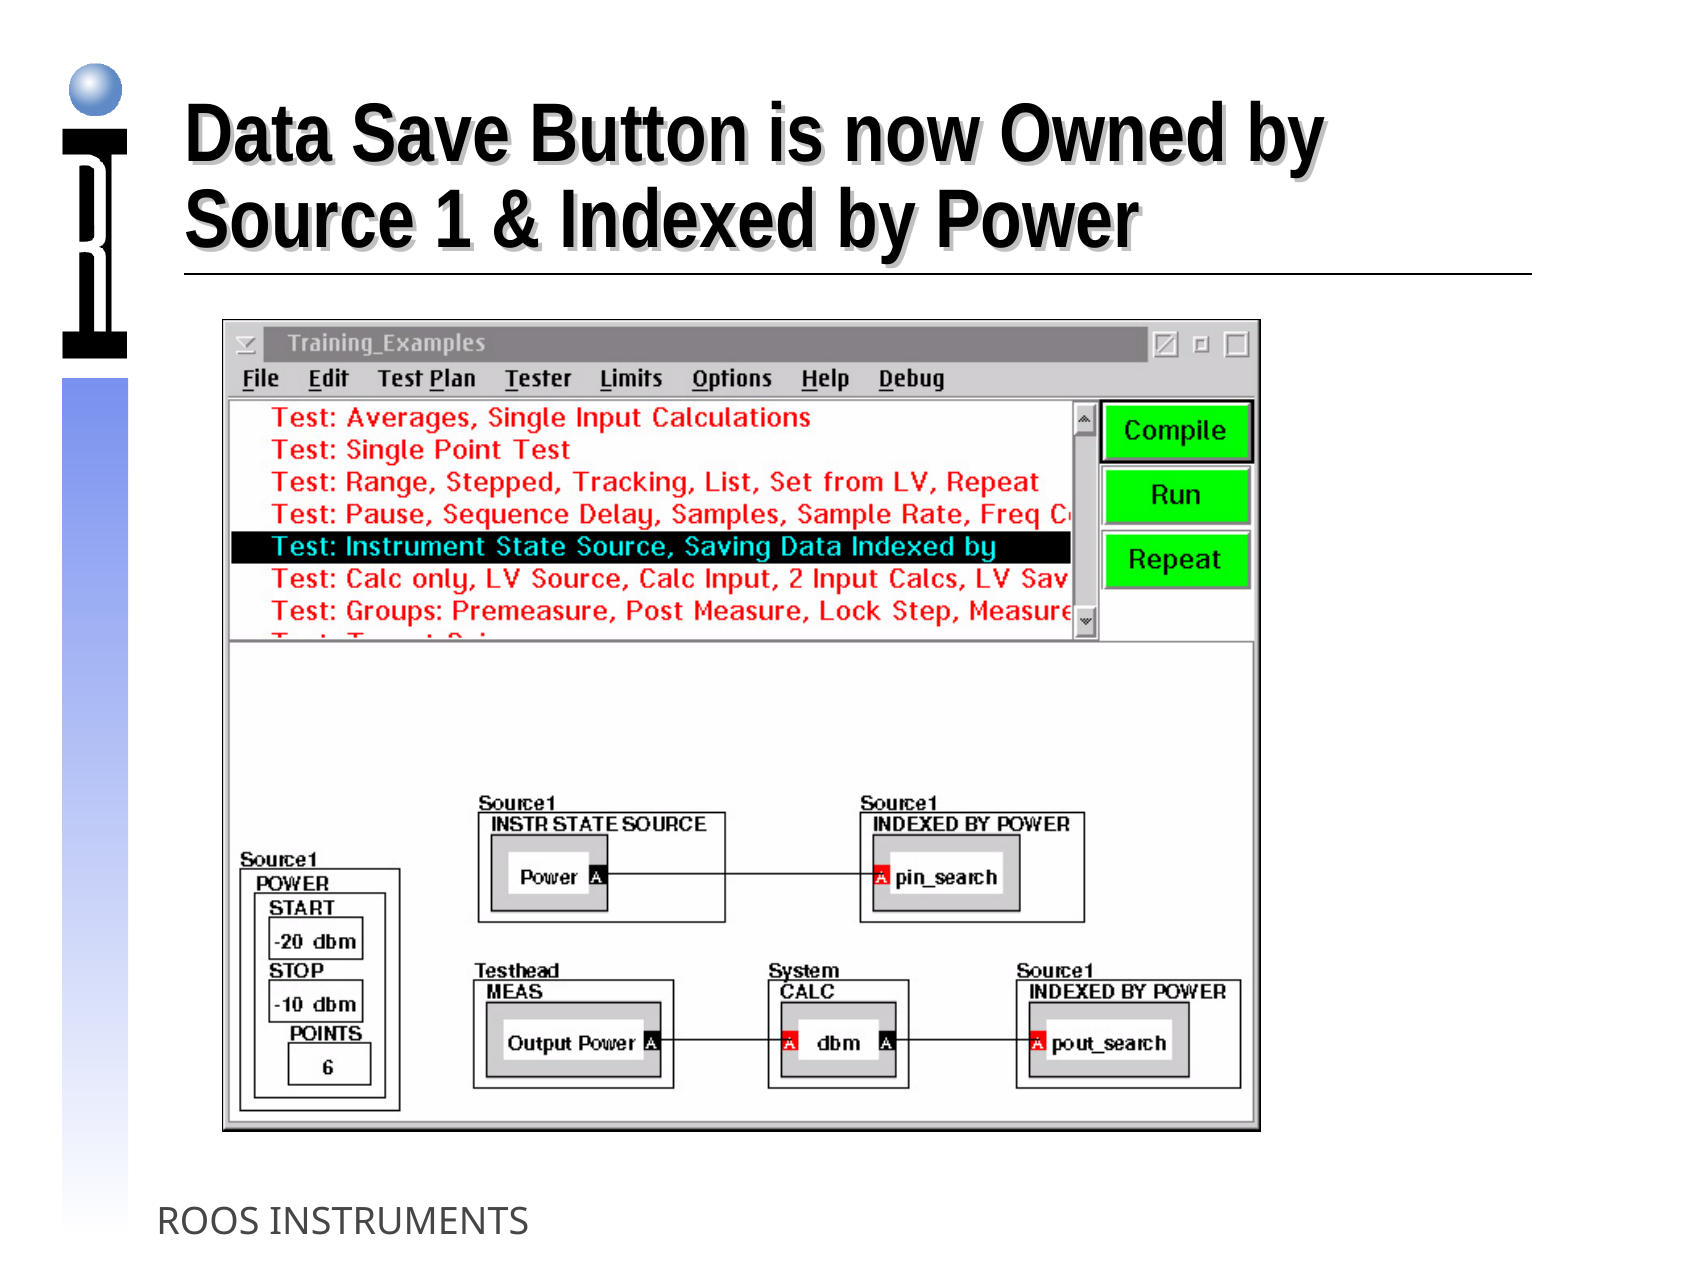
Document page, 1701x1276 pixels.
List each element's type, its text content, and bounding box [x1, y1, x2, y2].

picture [222, 319, 1261, 1132]
text_box Data Save Button is now Owned by Source 1 & Indexed by Power [184, 92, 1539, 274]
